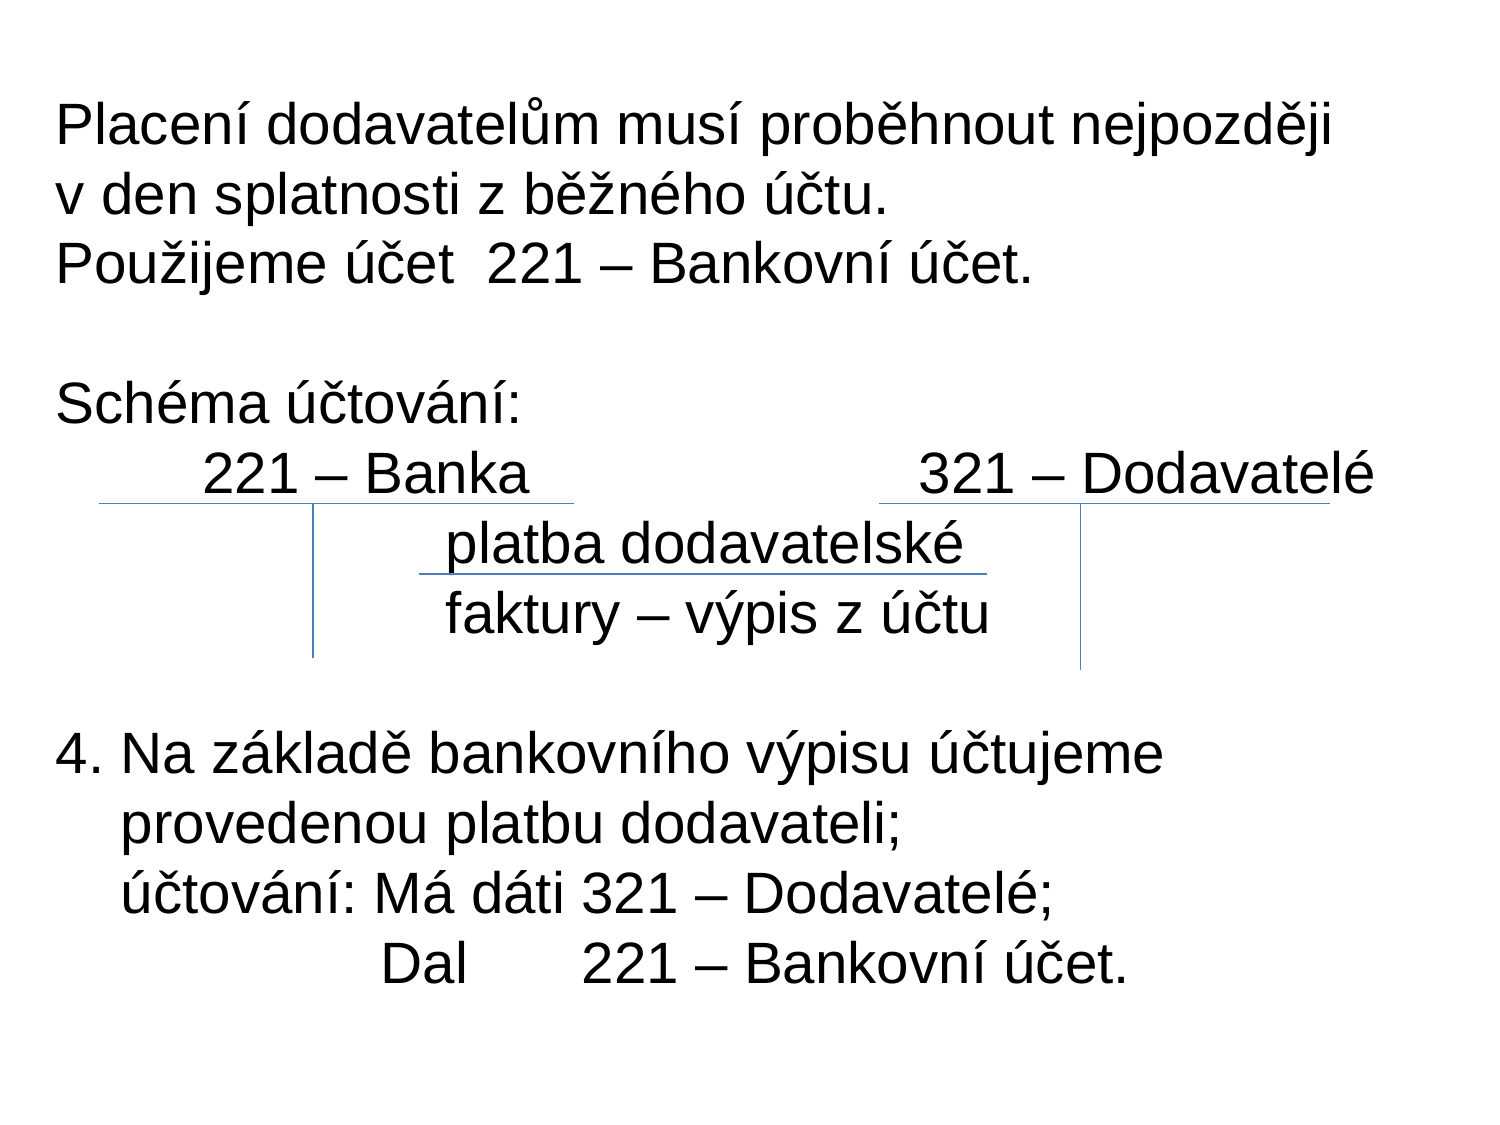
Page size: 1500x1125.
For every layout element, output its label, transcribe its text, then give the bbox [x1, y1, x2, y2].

text_box Placení dodavatelům musí proběhnout nejpozději v den splatnosti z běžného účtu. Použijeme účet 221 – Bankovní účet. Schéma účtování: 221 – Banka 321 – Dodavatelé platba dodavatelské faktury – výpis z účtu 4. Na základě bankovního výpisu účtujeme provedenou platbu dodavateli; účtování: Má dáti 321 – Dodavatelé; Dal 221 – Bankovní účet. [41, 78, 1436, 1074]
